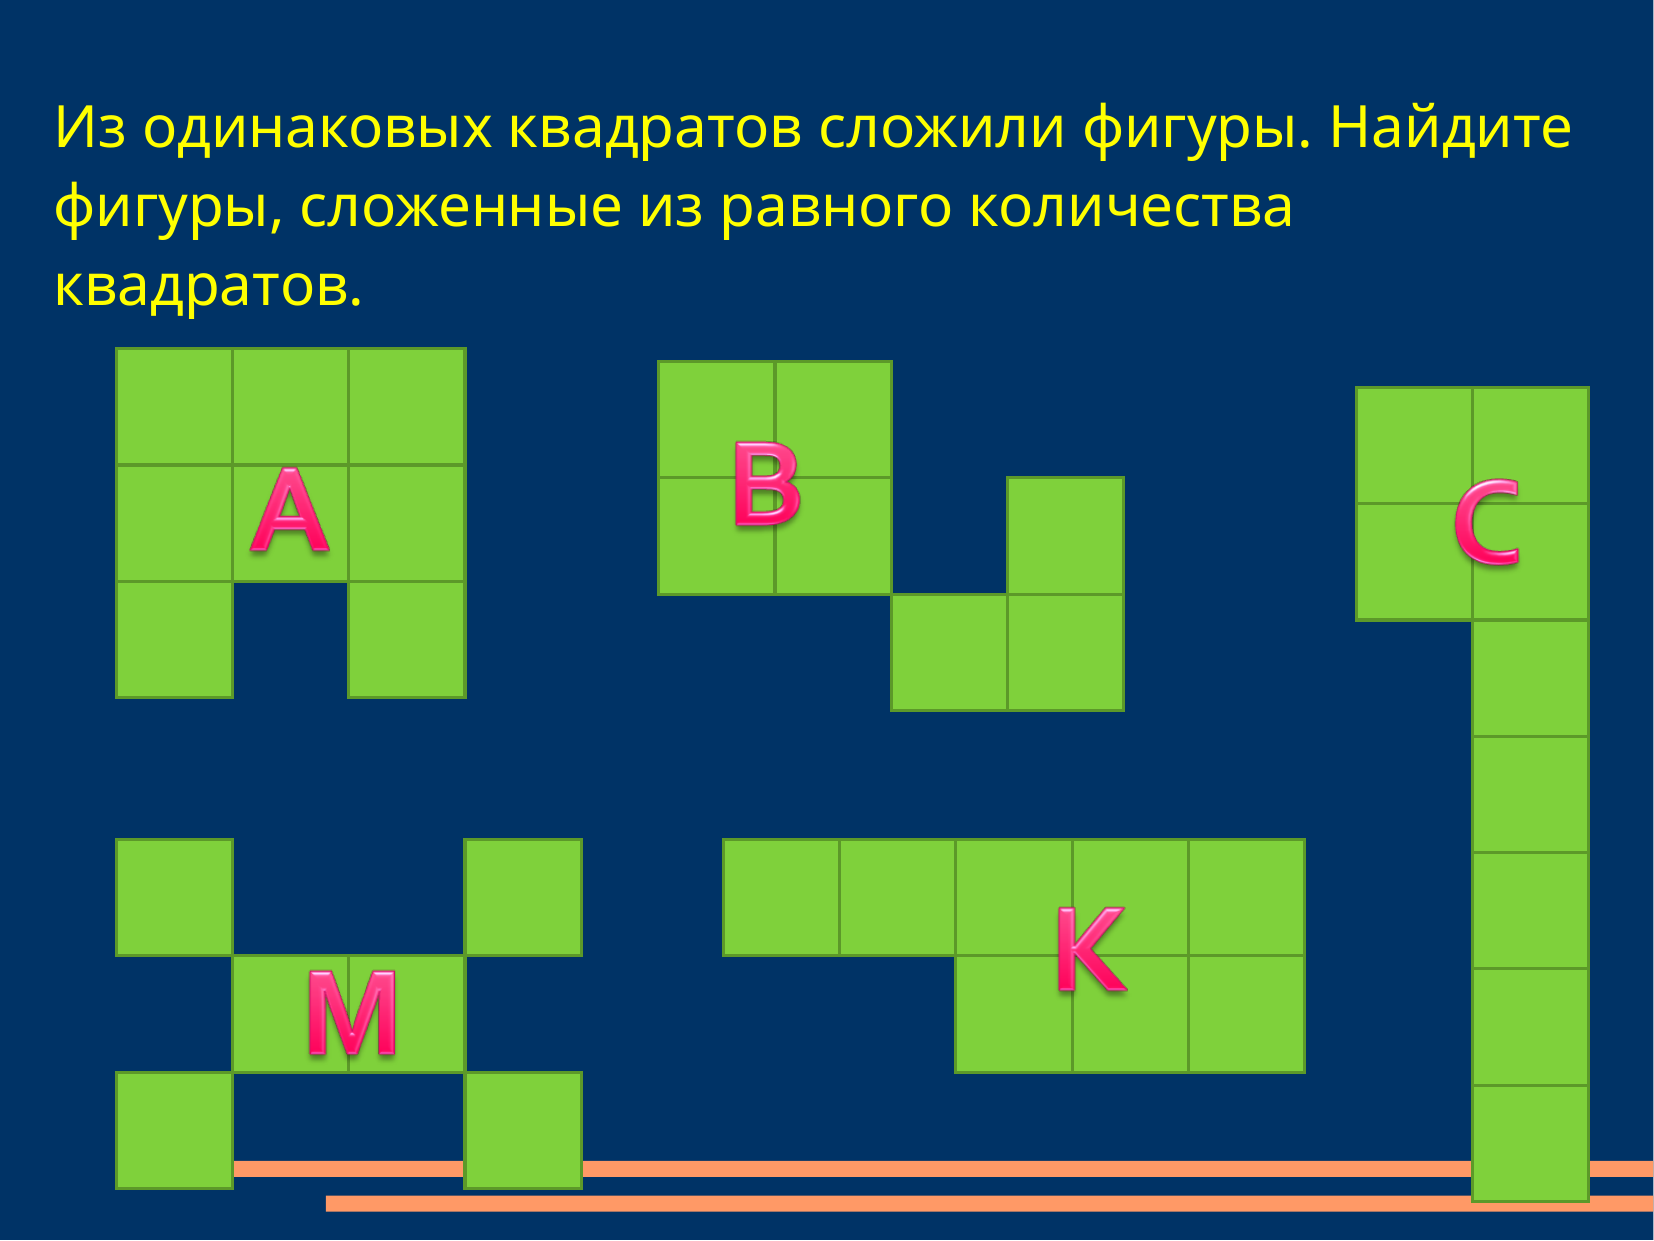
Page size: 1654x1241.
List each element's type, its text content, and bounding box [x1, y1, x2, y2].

picture [1364, 403, 1609, 612]
text_box Из одинаковых квадратов сложили фигуры. Найдите фигуры, сложенные из равного количества квадратов. [38, 77, 1615, 331]
text_box [723, 839, 1305, 1073]
picture [215, 893, 489, 1103]
text_box [116, 348, 466, 698]
text_box [1356, 387, 1589, 1202]
text_box [658, 361, 1124, 711]
text_box [465, 839, 582, 956]
text_box [465, 1072, 582, 1189]
text_box [116, 1072, 233, 1189]
picture [163, 390, 416, 599]
picture [964, 830, 1214, 1039]
picture [641, 364, 890, 574]
text_box [116, 839, 233, 956]
